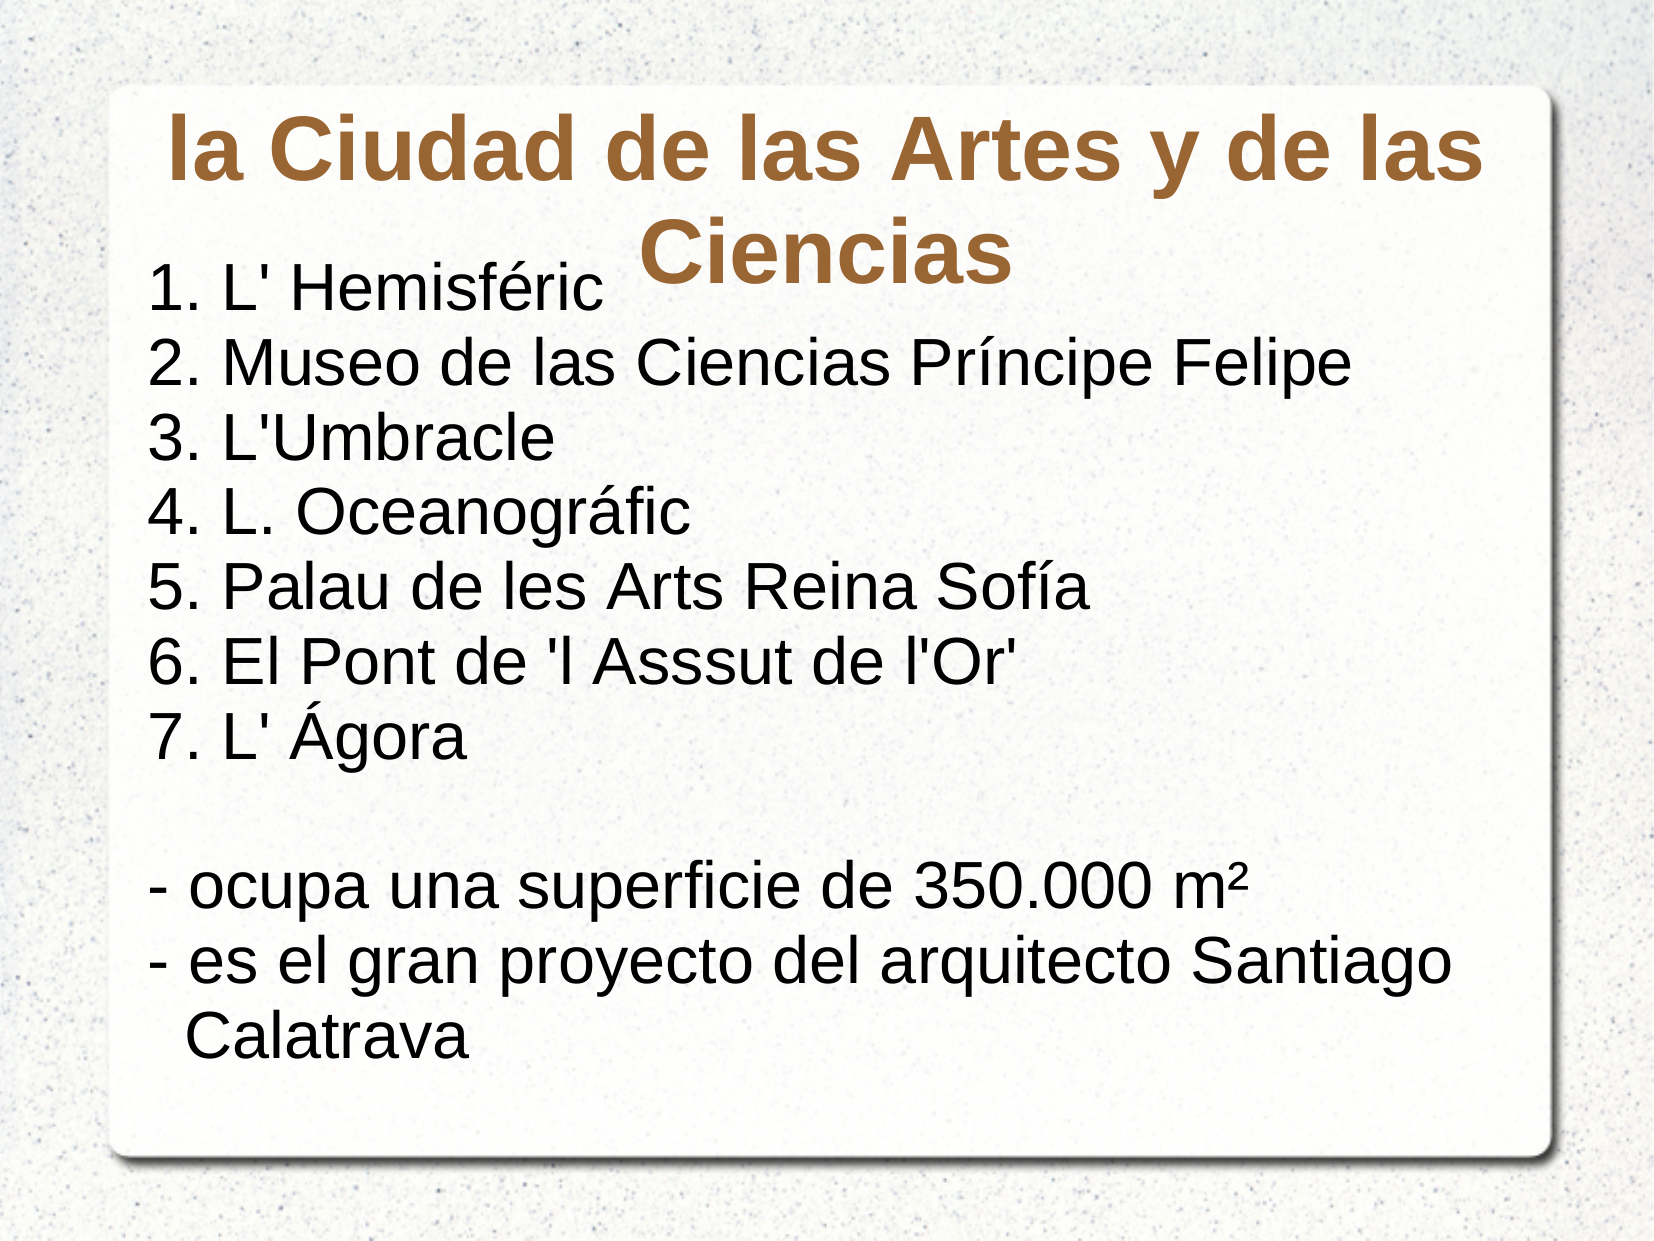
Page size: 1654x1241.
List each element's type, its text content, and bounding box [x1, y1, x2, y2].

picture [0, 0, 1654, 1241]
subtitle 1. L' Hemisféric 2. Museo de las Ciencias Príncipe Felipe 3. L'Umbracle 4. L. Oceanográfic 5. Palau de les Arts Reina Sofía 6. El Pont de 'l Asssut de l'Or' 7. L' Ágora - ocupa una superficie de 350.000 m² - es el gran proyecto del arquitecto Santiago Calatrava [147, 250, 1506, 1073]
title la Ciudad de las Artes y de las Ciencias [118, 96, 1536, 304]
